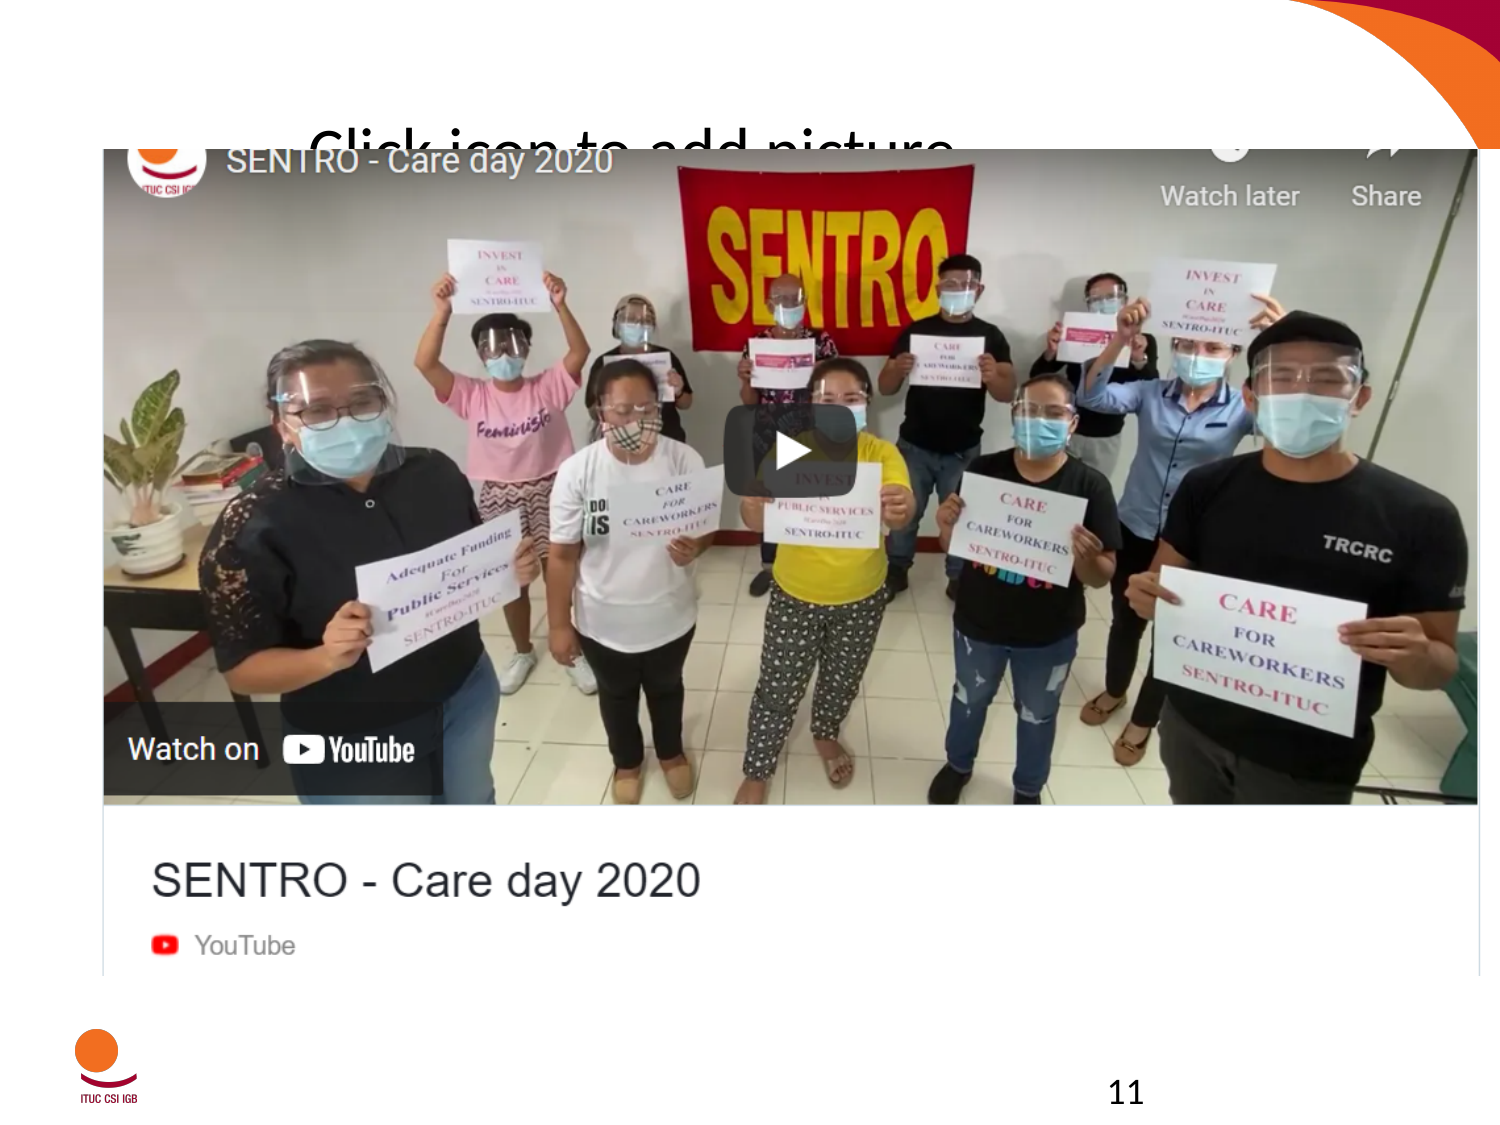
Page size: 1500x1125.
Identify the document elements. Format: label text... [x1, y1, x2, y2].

picture [0, 0, 1500, 976]
slide_number <numéro> [1091, 1059, 1442, 1120]
picture [75, 1029, 138, 1103]
